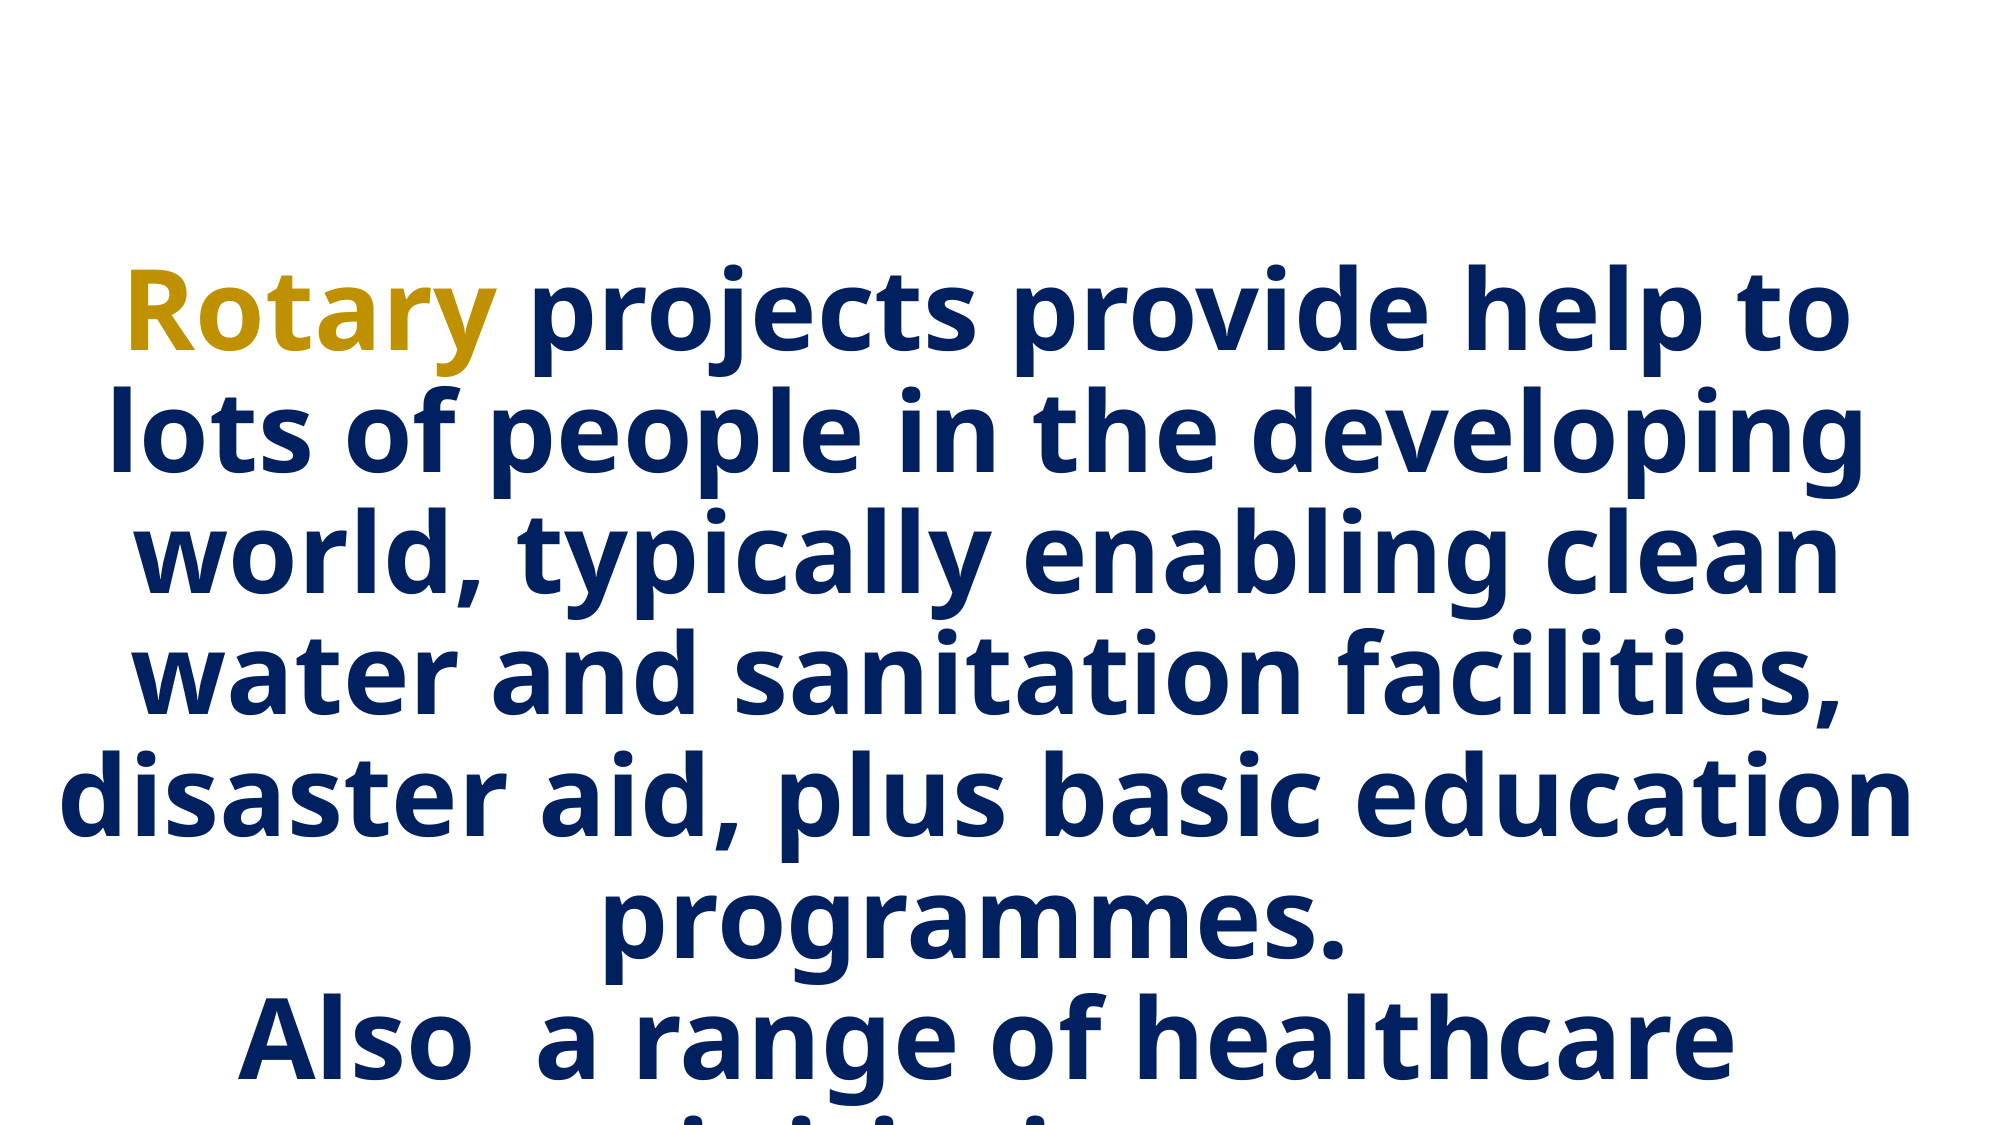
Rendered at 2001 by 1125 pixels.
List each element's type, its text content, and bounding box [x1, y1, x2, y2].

title Rotary projects provide help to lots of people in the developing world, typically enabling clean water and sanitation facilities, disaster aid, plus basic education programmes. Also a range of healthcare initiatives. [0, 246, 1977, 1087]
